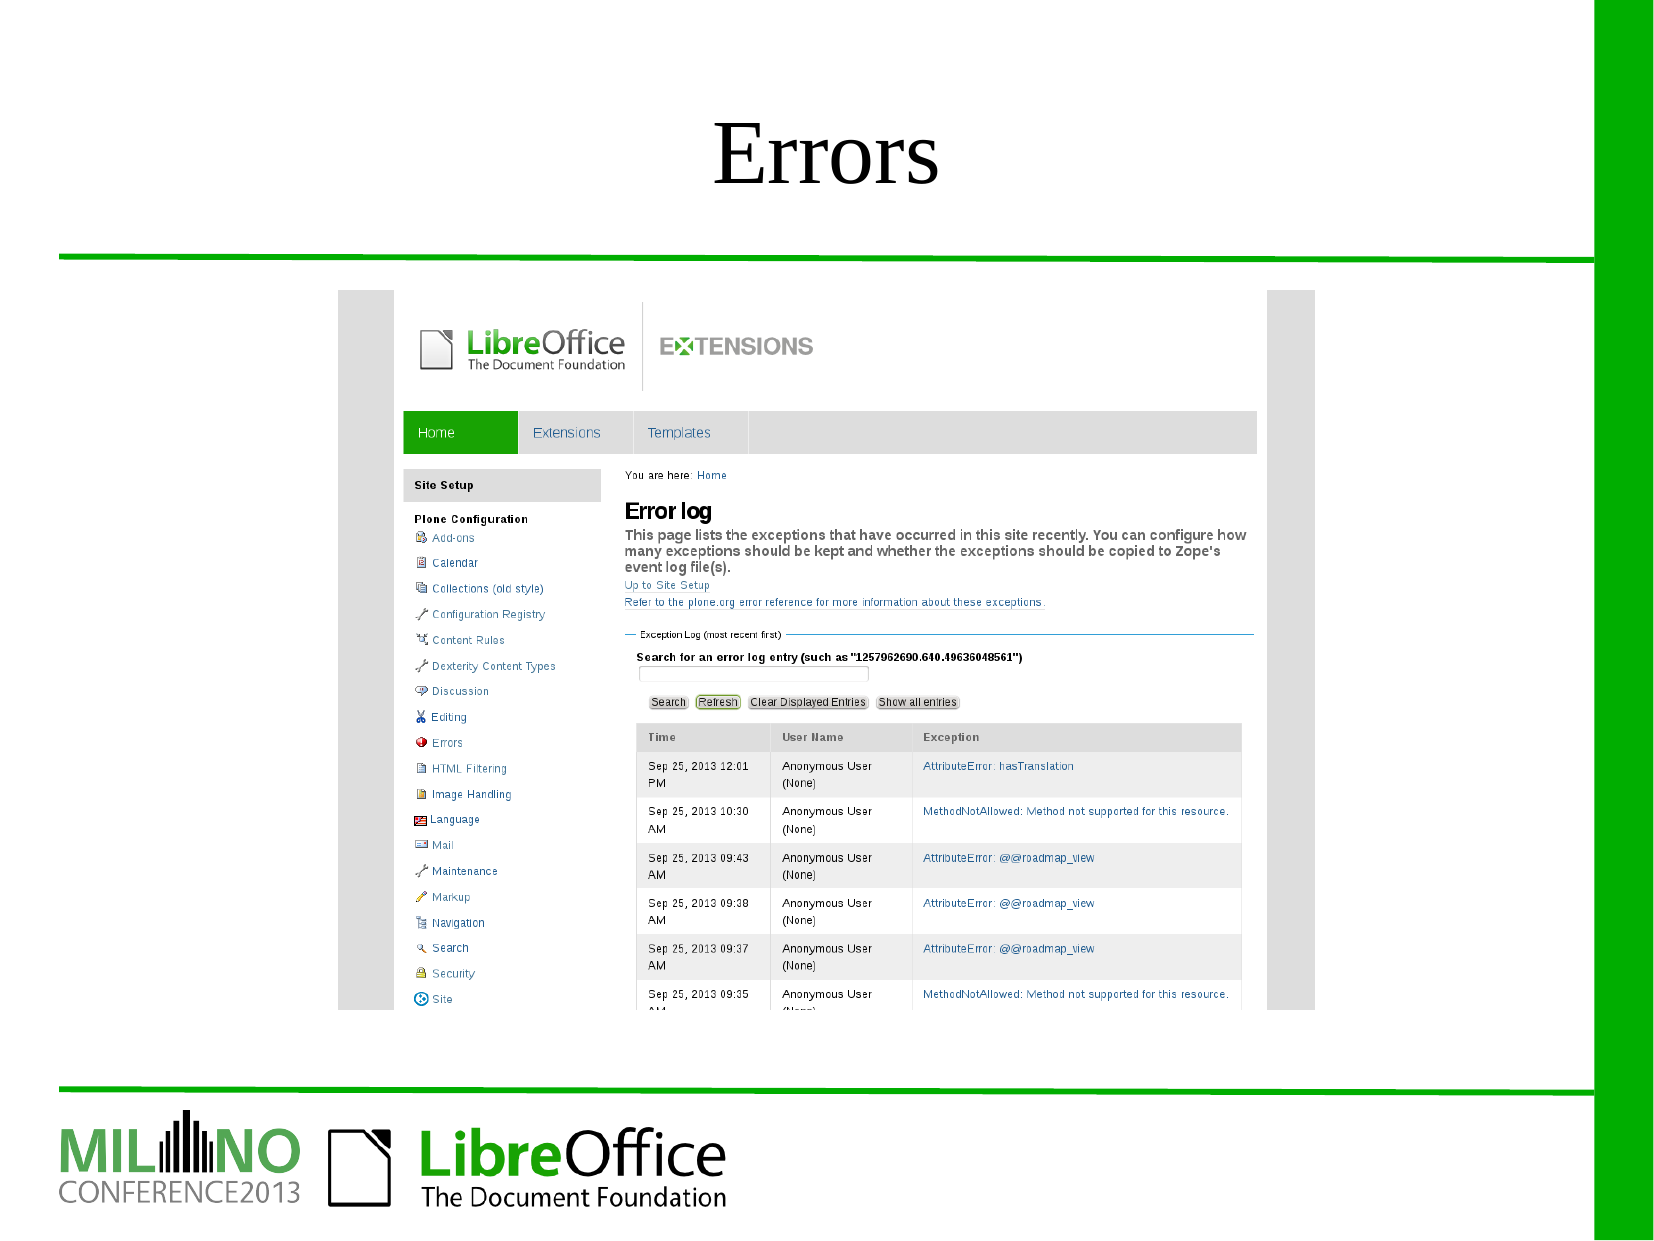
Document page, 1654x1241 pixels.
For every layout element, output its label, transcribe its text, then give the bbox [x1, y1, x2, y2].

picture [338, 290, 1315, 1010]
picture [59, 1092, 756, 1241]
title Errors [82, 49, 1571, 257]
